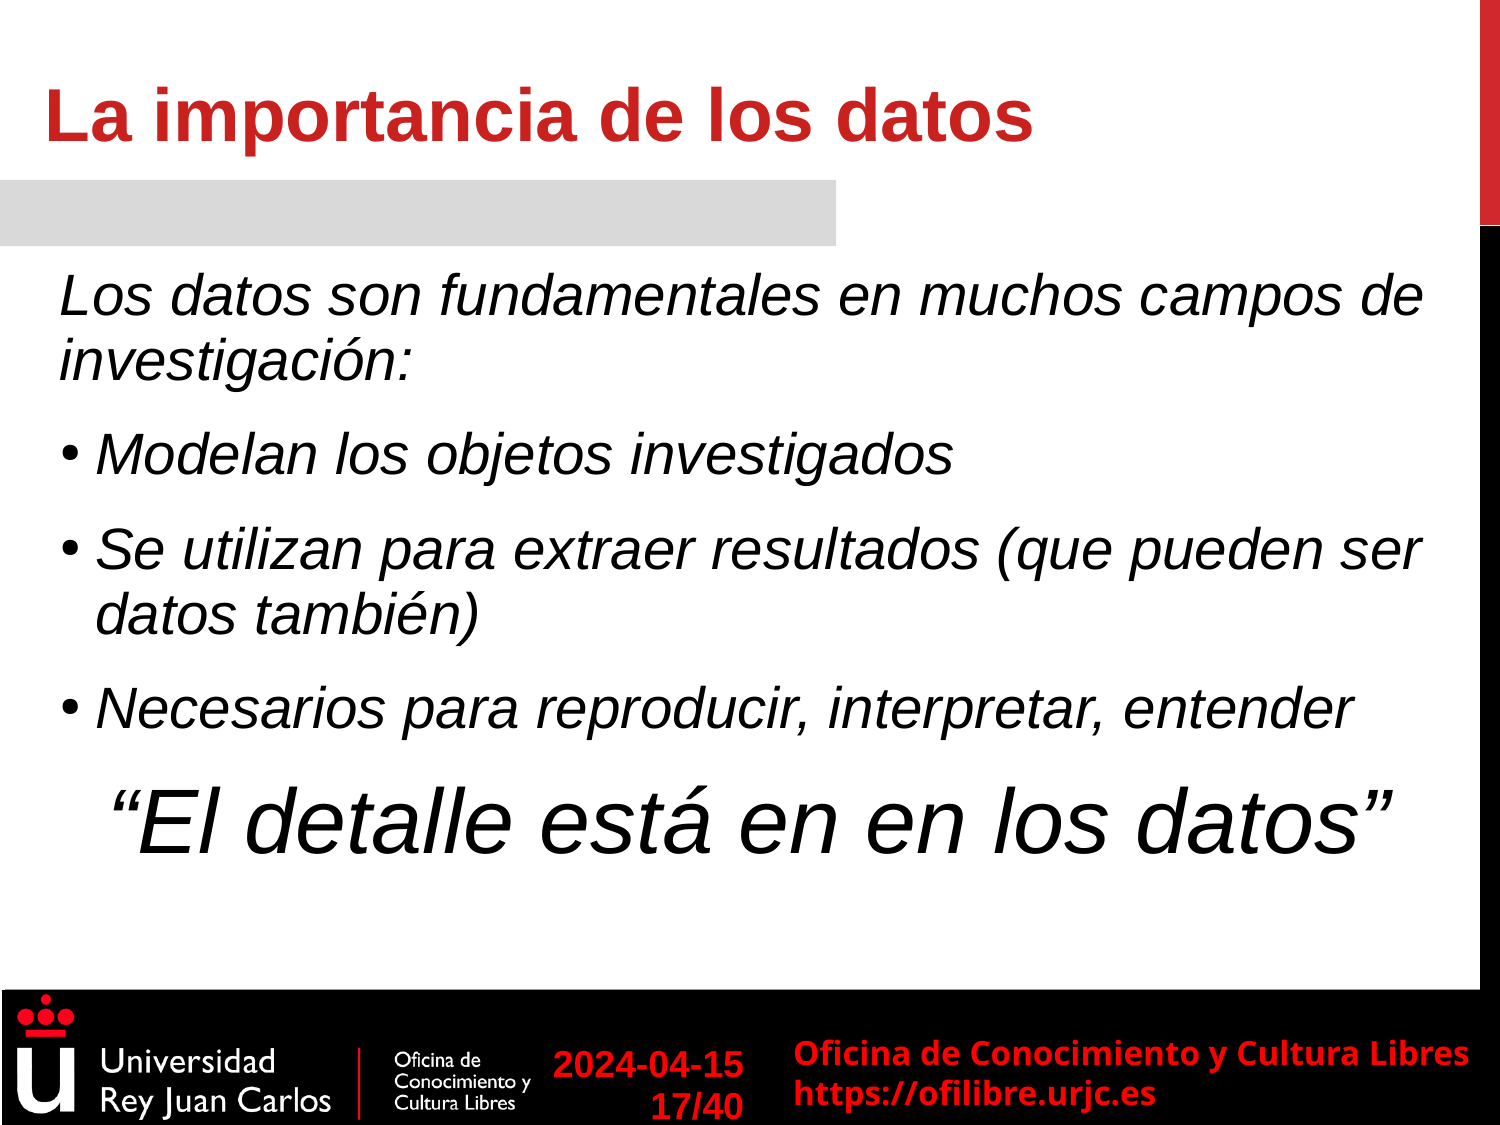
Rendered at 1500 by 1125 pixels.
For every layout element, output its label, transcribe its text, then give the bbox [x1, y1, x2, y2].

title [75, 15, 1425, 172]
text_box La importancia de los datos [30, 66, 1291, 249]
picture [17, 994, 531, 1120]
text_box Los datos son fundamentales en muchos campos de investigación: Modelan los objetos investigados Se utilizan para extraer resultados (que pueden ser datos también) Necesarios para reproducir, interpretar, entender “El detalle está en en los datos” [45, 254, 1456, 926]
